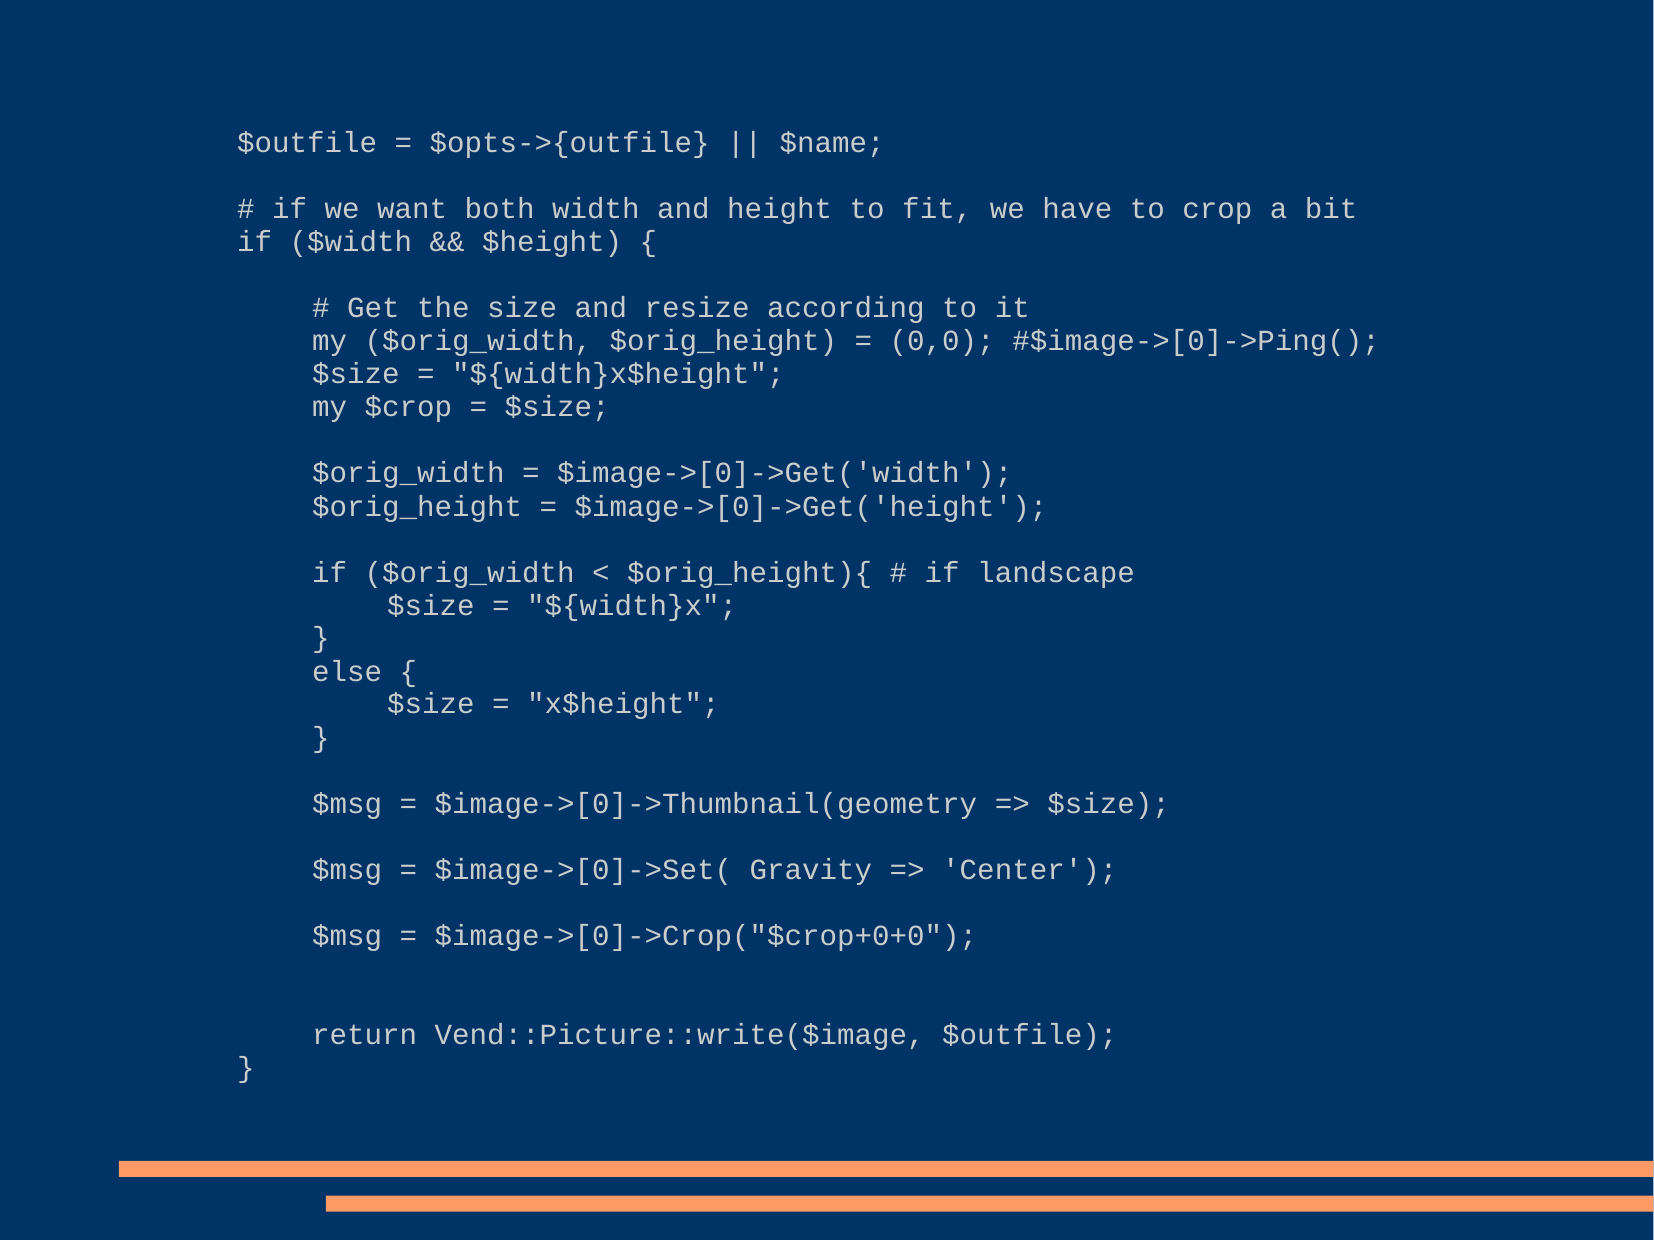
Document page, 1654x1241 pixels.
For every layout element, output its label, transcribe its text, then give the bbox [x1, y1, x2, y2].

text_box $outfile = $opts->{outfile} || $name; # if we want both width and height to fit, we have to crop a bit if ($width && $height) { # Get the size and resize according to it my ($orig_width, $orig_height) = (0,0); #$image->[0]->Ping(); $size = "${width}x$height"; my $crop = $size; $orig_width = $image->[0]->Get('width'); $orig_height = $image->[0]->Get('height'); if ($orig_width < $orig_height){ # if landscape $size = "${width}x"; } else { $size = "x$height"; } $msg = $image->[0]->Thumbnail(geometry => $size); $msg = $image->[0]->Set( Gravity => 'Center'); $msg = $image->[0]->Crop("$crop+0+0"); return Vend::Picture::write($image, $outfile); } [126, 128, 1566, 1086]
